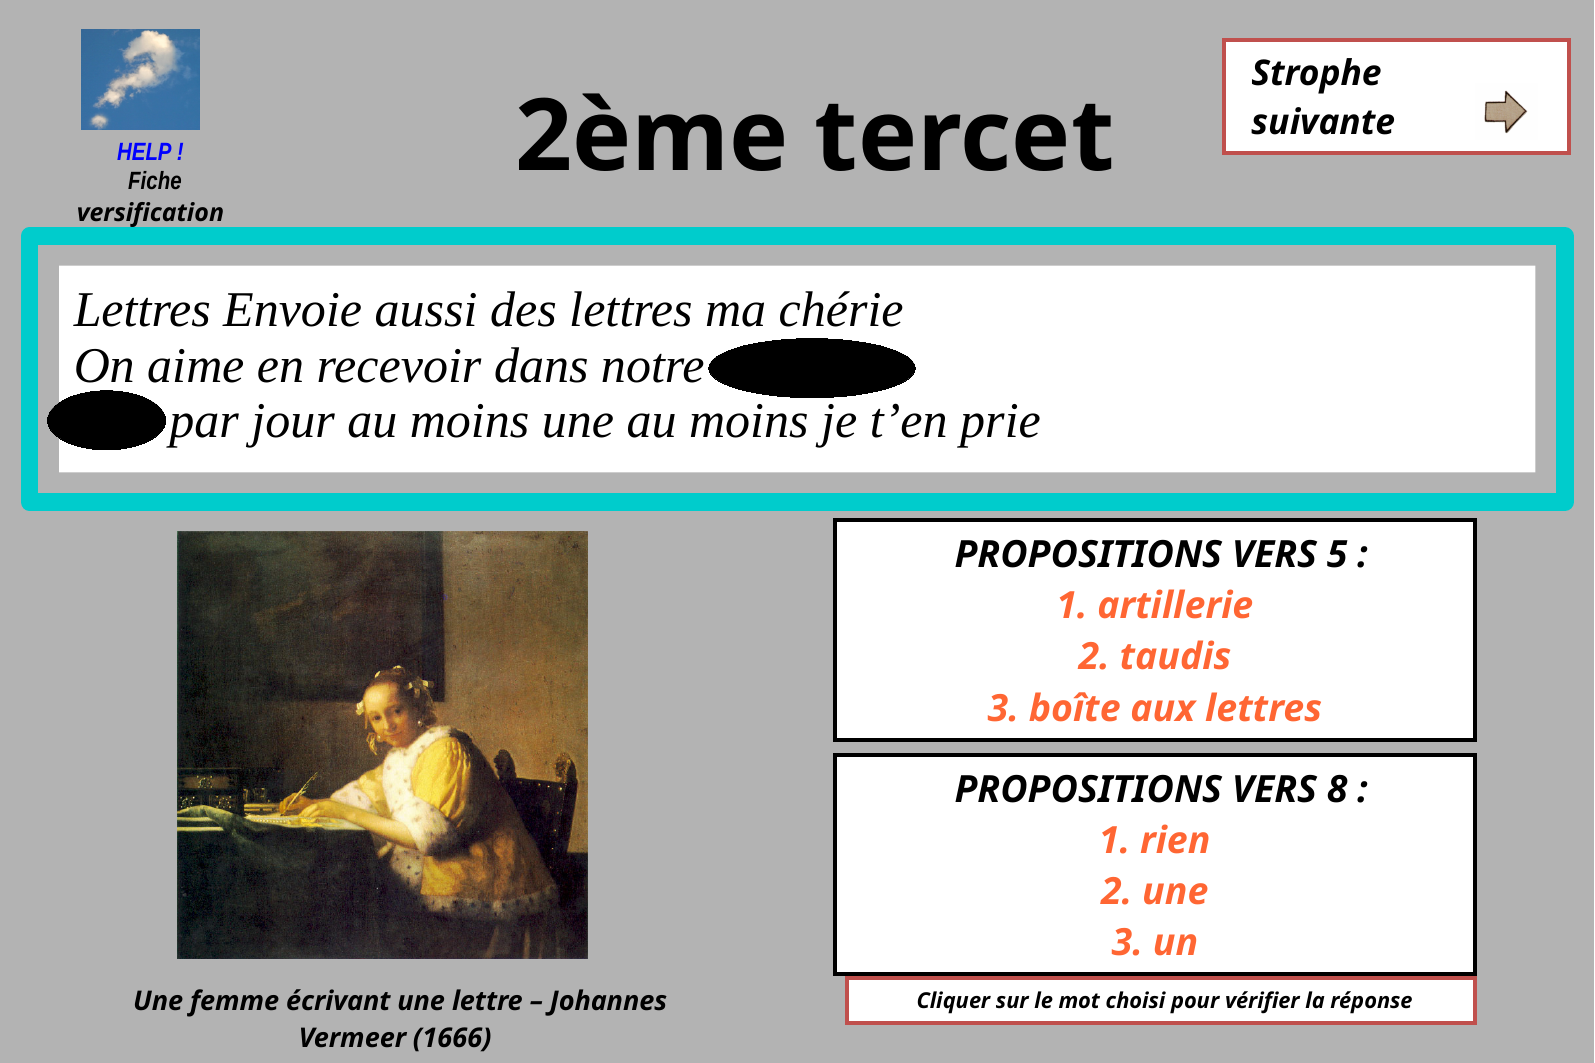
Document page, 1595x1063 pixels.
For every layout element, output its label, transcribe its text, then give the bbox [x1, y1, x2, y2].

text_box Une femme écrivant une lettre – Johannes Vermeer (1666) [52, 974, 739, 1063]
text_box [708, 338, 916, 398]
text_box Cliquer sur le mot choisi pour vérifier la réponse [847, 977, 1476, 1023]
picture [177, 531, 588, 959]
text_box [47, 390, 166, 450]
picture [81, 29, 200, 129]
text_box PROPOSITIONS VERS 8 : 1. rien 2. une 3. un [834, 754, 1476, 975]
text_box [59, 458, 1536, 473]
title 2ème tercet [200, 42, 1515, 220]
text_box [59, 265, 1536, 275]
text_box HELP ! Fiche versification [31, 129, 270, 227]
picture [1475, 83, 1538, 140]
text_box Lettres Envoie aussi des lettres ma chérie On aime en recevoir dans notre artillerie Une par jour au moins une au moins je t’en prie [59, 275, 1536, 458]
text_box Strophe suivante [1224, 40, 1570, 153]
text_box PROPOSITIONS VERS 5 : 1. artillerie 2. taudis 3. boîte aux lettres [834, 520, 1476, 740]
